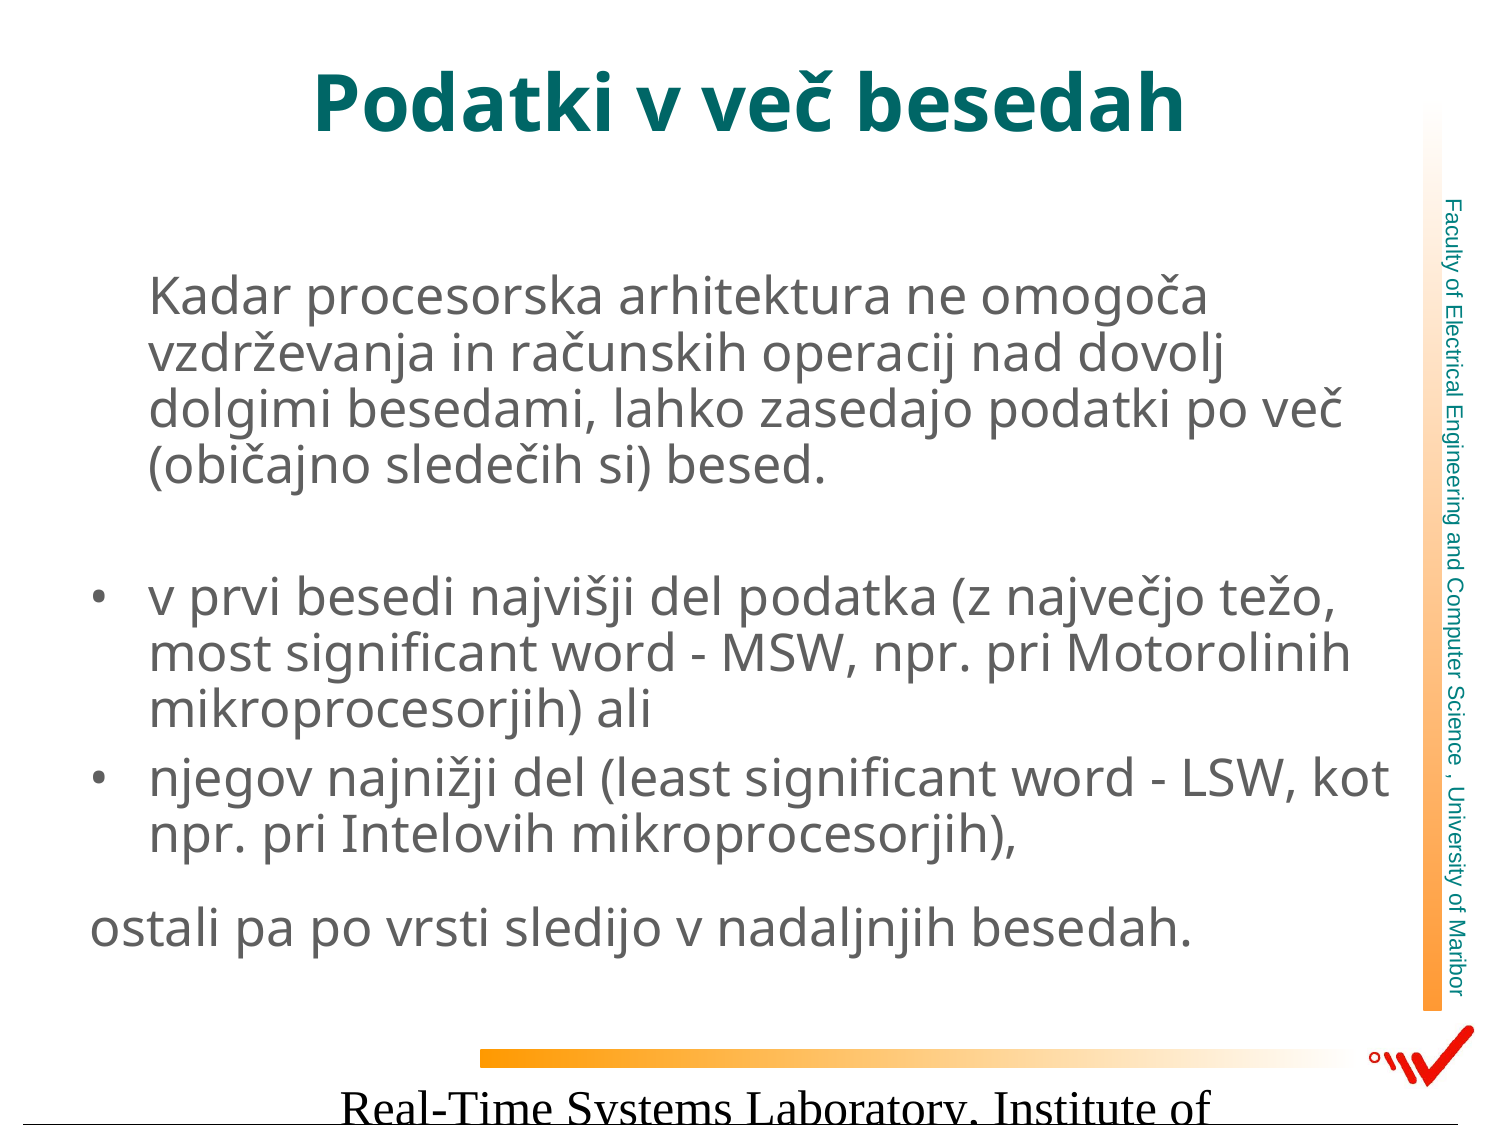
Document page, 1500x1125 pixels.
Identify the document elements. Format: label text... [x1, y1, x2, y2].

list Kadar procesorska arhitektura ne omogoča vzdrževanja in računskih operacij nad dovolj dolgimi besedami, lahko zasedajo podatki po več (običajno sledečih si) besed. v prvi besedi najvišji del podatka (z največjo težo, most significant word - MSW, npr. pri Motorolinih mikroprocesorjih) ali njegov najnižji del (least significant word - LSW, kot npr. pri Intelovih mikroprocesorjih), ostali pa po vrsti sledijo v nadaljnjih besedah. [75, 262, 1426, 1006]
title Podatki v več besedah [75, 45, 1426, 233]
